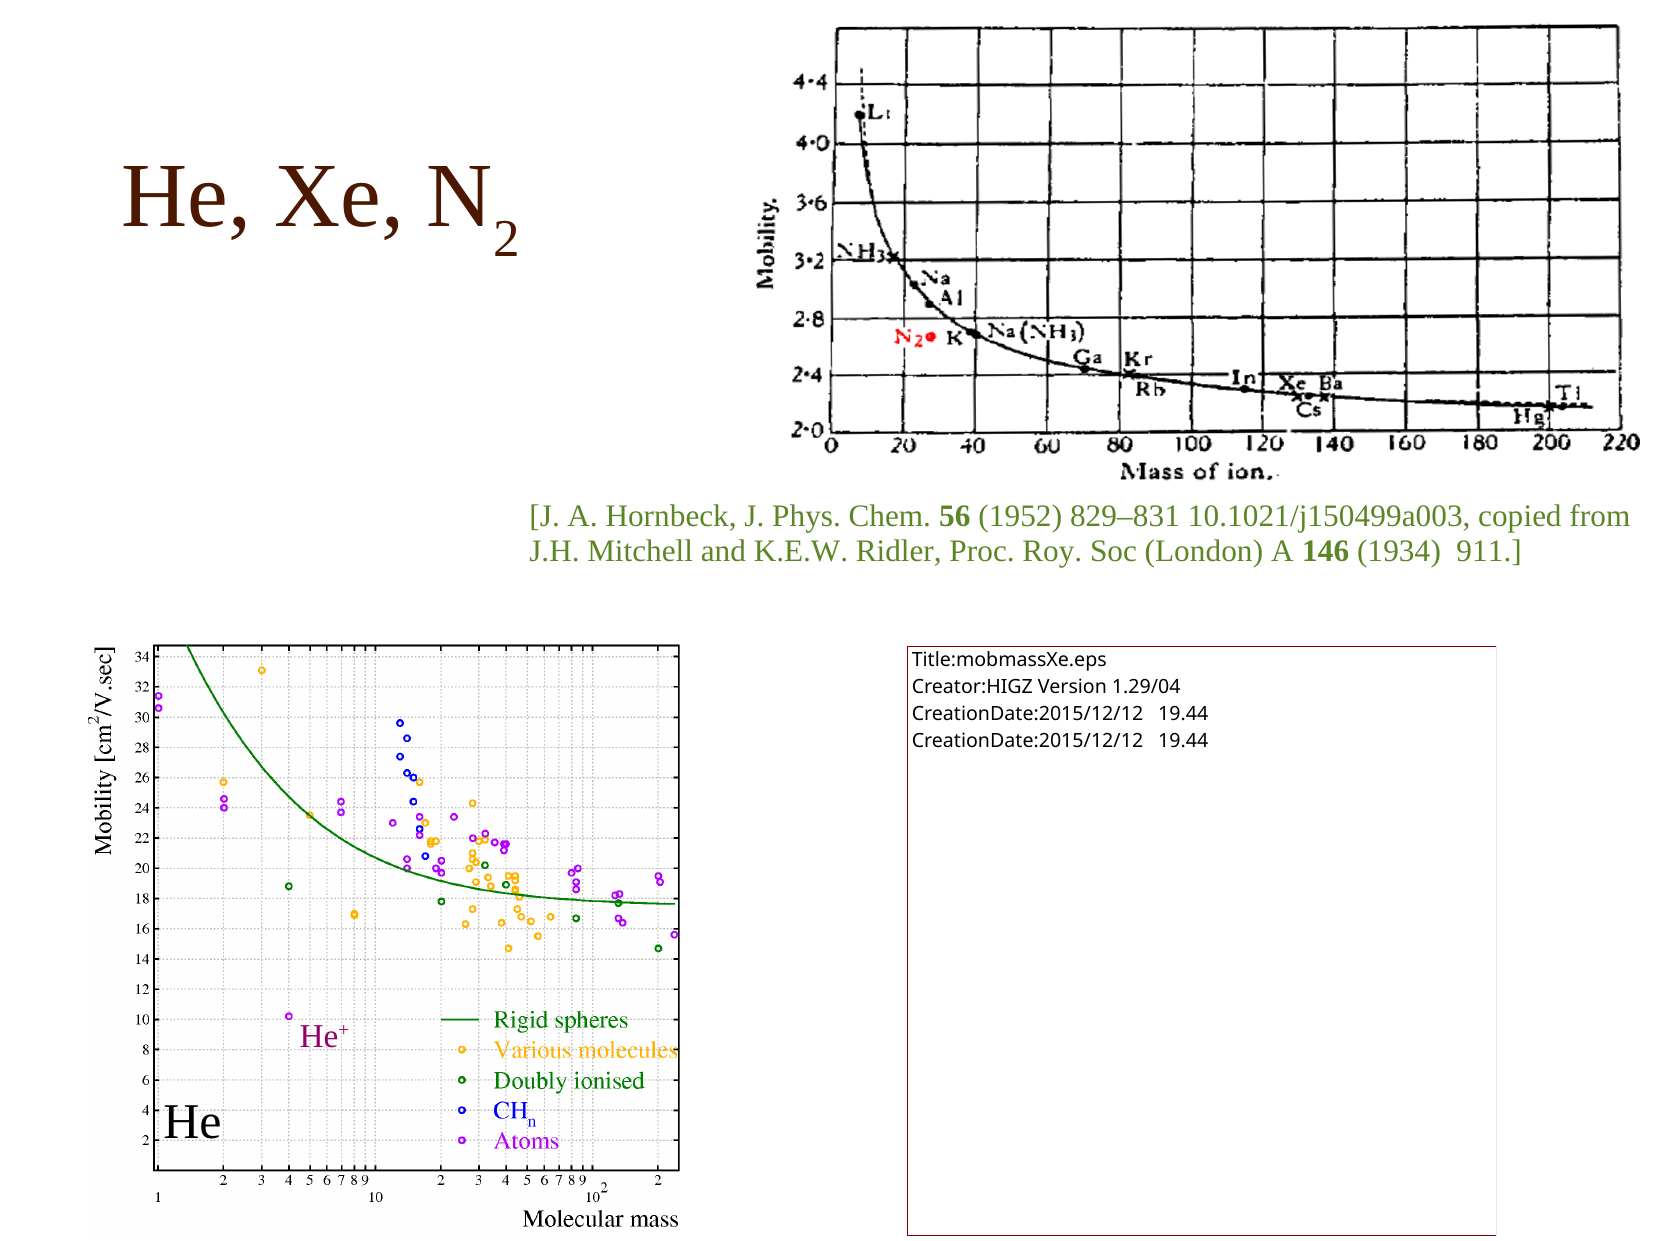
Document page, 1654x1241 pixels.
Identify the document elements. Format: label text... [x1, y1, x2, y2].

picture [753, 19, 1640, 484]
picture [905, 645, 1497, 1236]
text_box He [163, 1094, 222, 1156]
title He, Xe, N2 [121, 102, 756, 311]
text_box [J. A. Hornbeck, J. Phys. Chem. 56 (1952) 829–831 10.1021/j150499a003, copied from J.H. Mitchell and K.E.W. Ridler, Proc. Roy. Soc (London) A 146 (1934) 911.] [529, 499, 1633, 581]
picture [88, 644, 680, 1236]
text_box He+ [299, 1017, 350, 1058]
